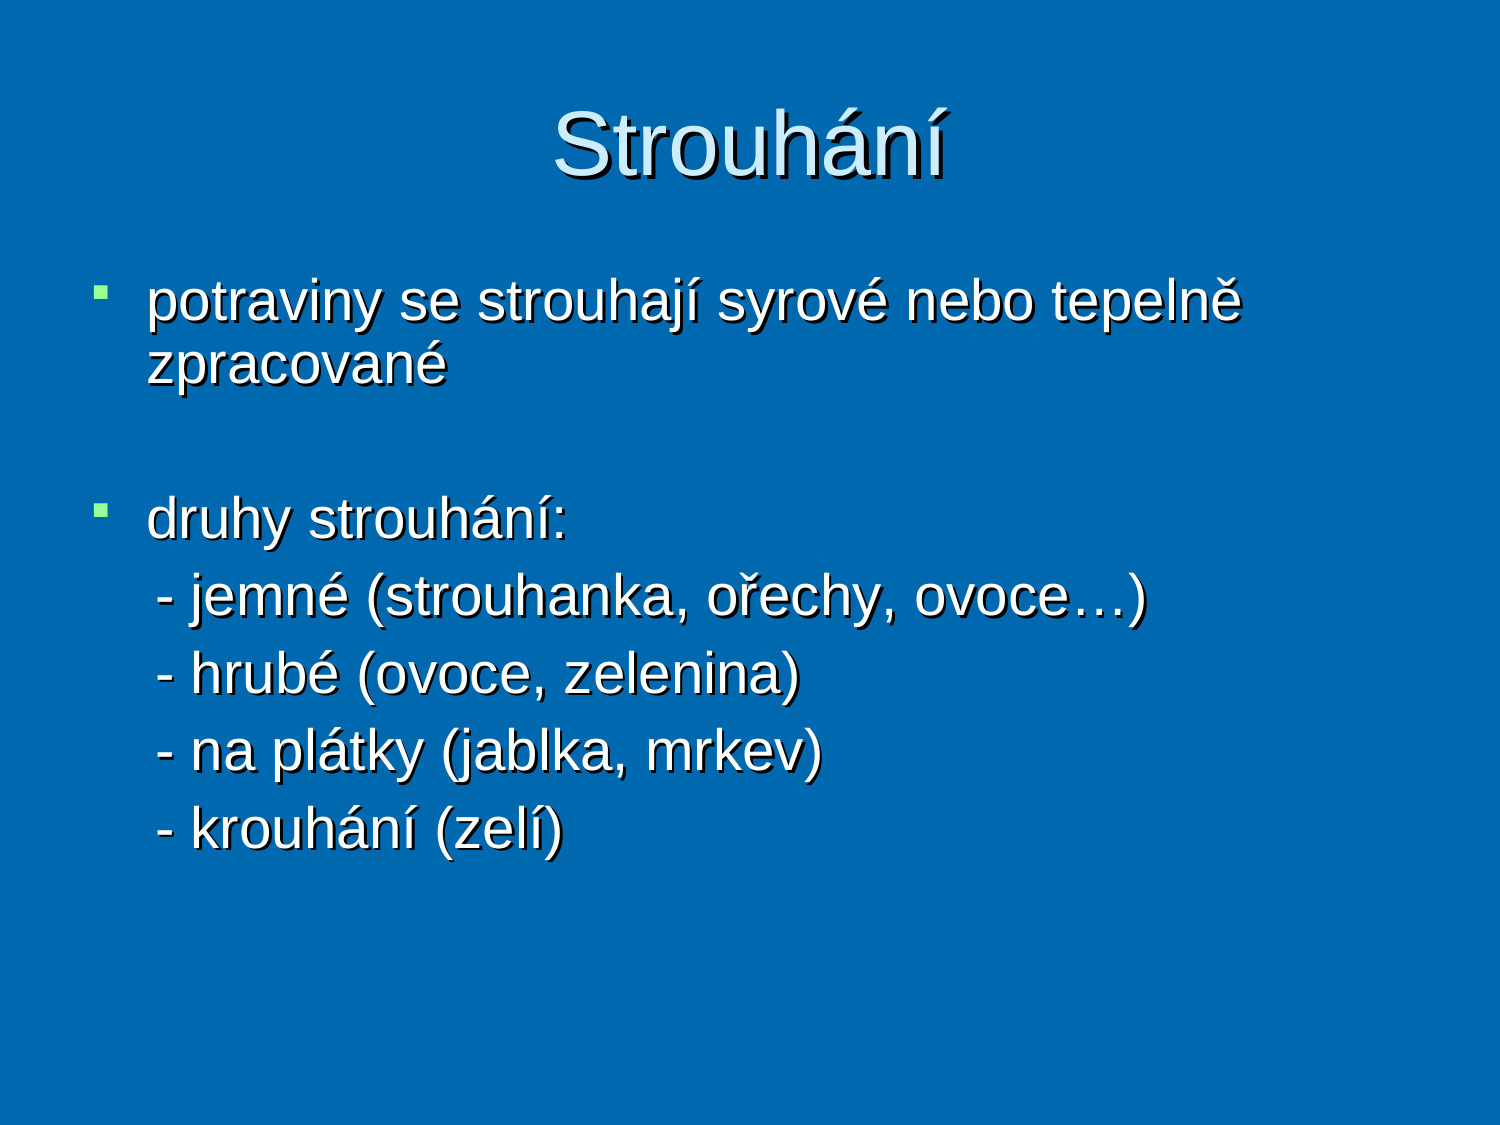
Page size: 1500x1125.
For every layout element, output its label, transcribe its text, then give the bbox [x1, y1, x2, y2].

title Strouhání [75, 45, 1426, 233]
list potraviny se strouhají syrové nebo tepelně zpracované druhy strouhání: - jemné (strouhanka, ořechy, ovoce…) - hrubé (ovoce, zelenina) - na plátky (jablka, mrkev) - krouhání (zelí) [75, 262, 1426, 1006]
